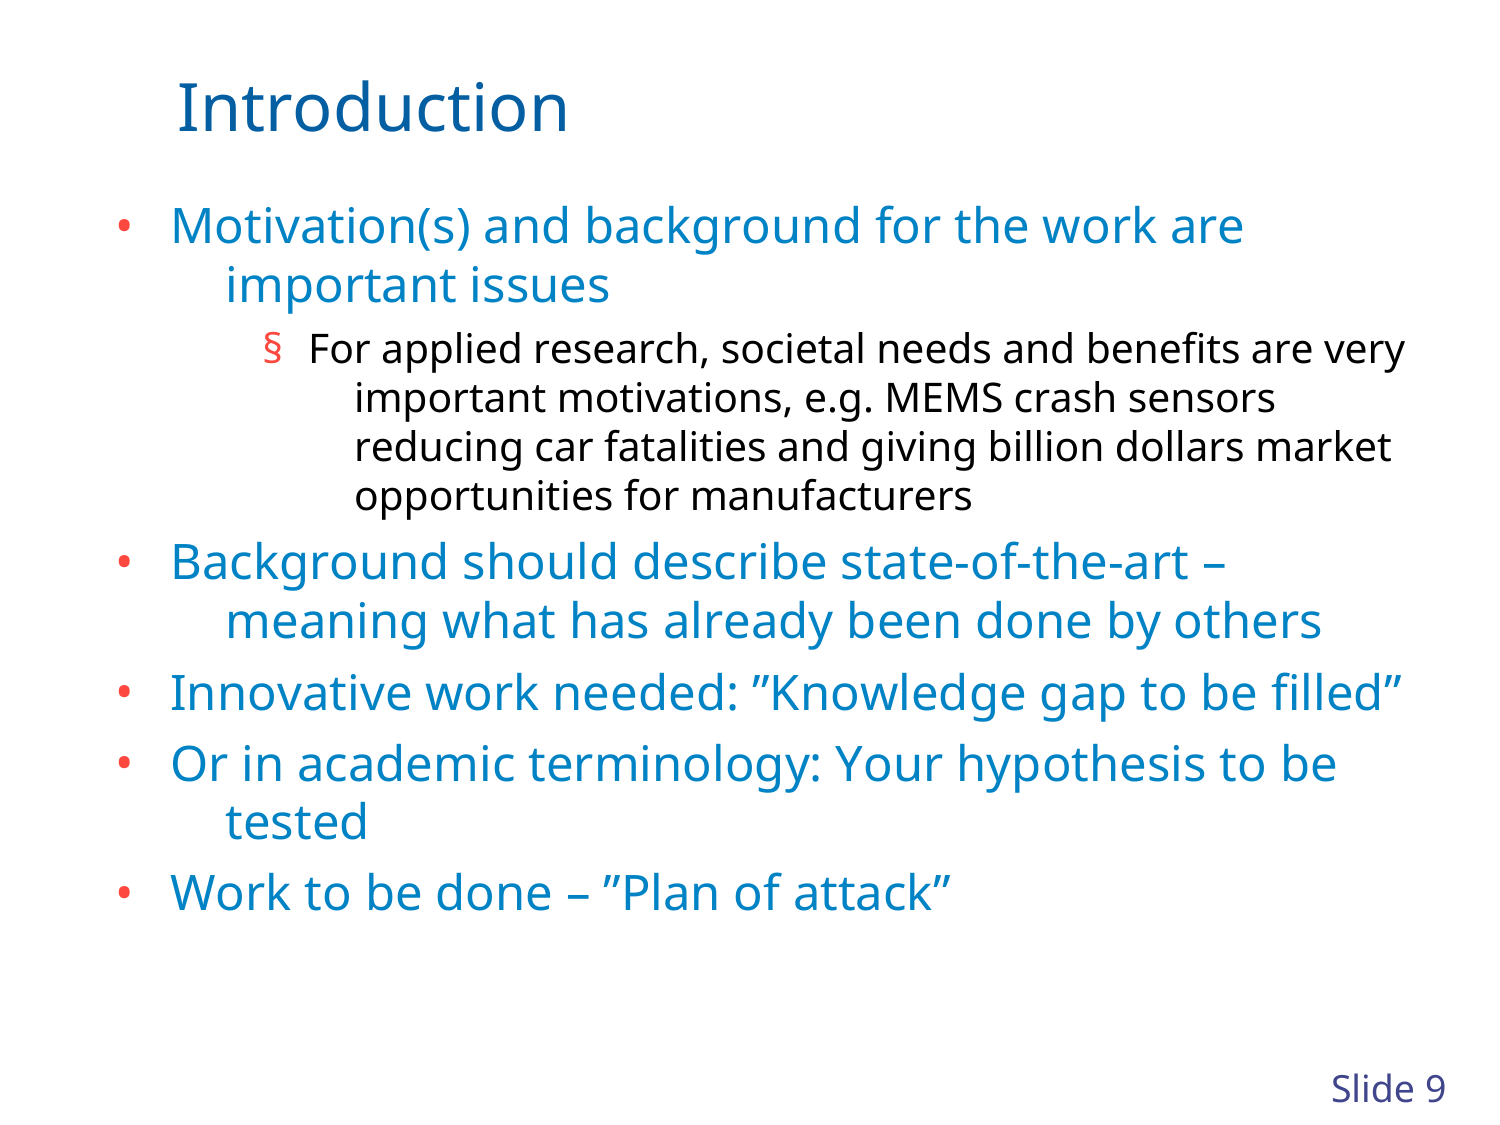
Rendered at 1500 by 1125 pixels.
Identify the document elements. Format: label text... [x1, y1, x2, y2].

title Introduction [162, 50, 1413, 153]
list Motivation(s) and background for the work are important issues For applied research, societal needs and benefits are very important motivations, e.g. MEMS crash sensors reducing car fatalities and giving billion dollars market opportunities for manufacturers Background should describe state-of-the-art – meaning what has already been done by others Innovative work needed: ”Knowledge gap to be filled” Or in academic terminology: Your hypothesis to be tested Work to be done – ”Plan of attack” [100, 187, 1436, 988]
